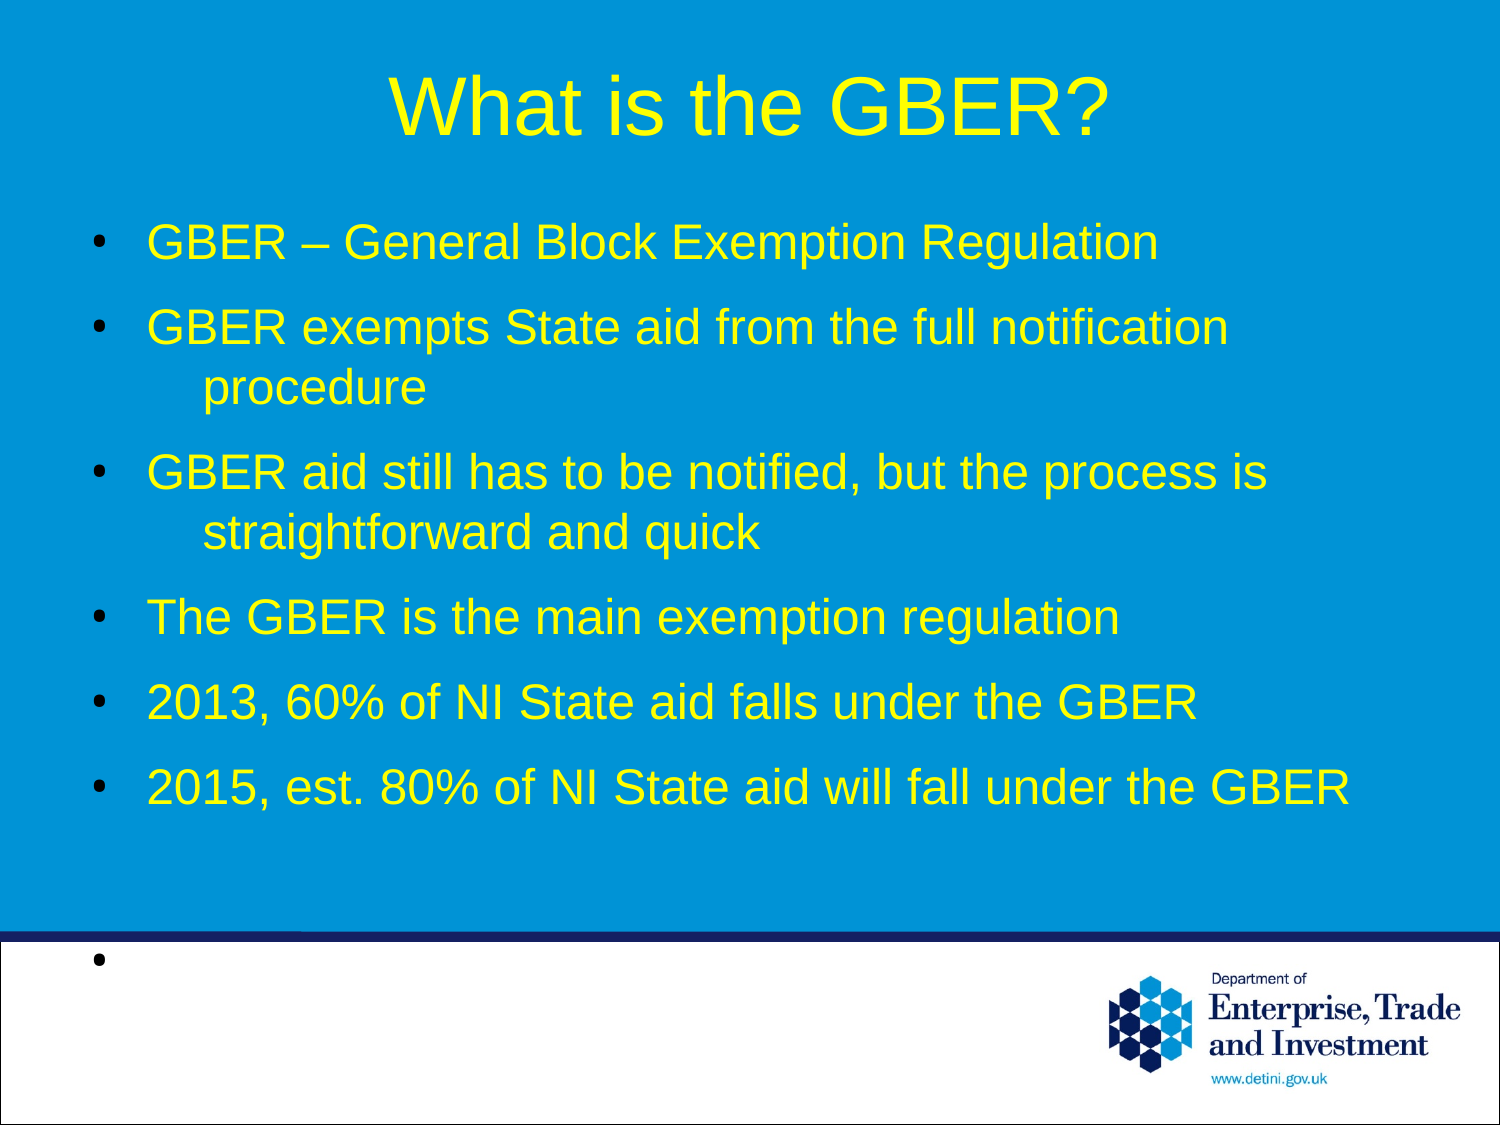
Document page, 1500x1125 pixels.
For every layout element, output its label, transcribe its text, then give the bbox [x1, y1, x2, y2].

title What is the GBER? [75, 45, 1426, 202]
list GBER – General Block Exemption Regulation GBER exempts State aid from the full notification procedure GBER aid still has to be notified, but the process is straightforward and quick The GBER is the main exemption regulation 2013, 60% of NI State aid falls under the GBER 2015, est. 80% of NI State aid will fall under the GBER [75, 202, 1426, 905]
